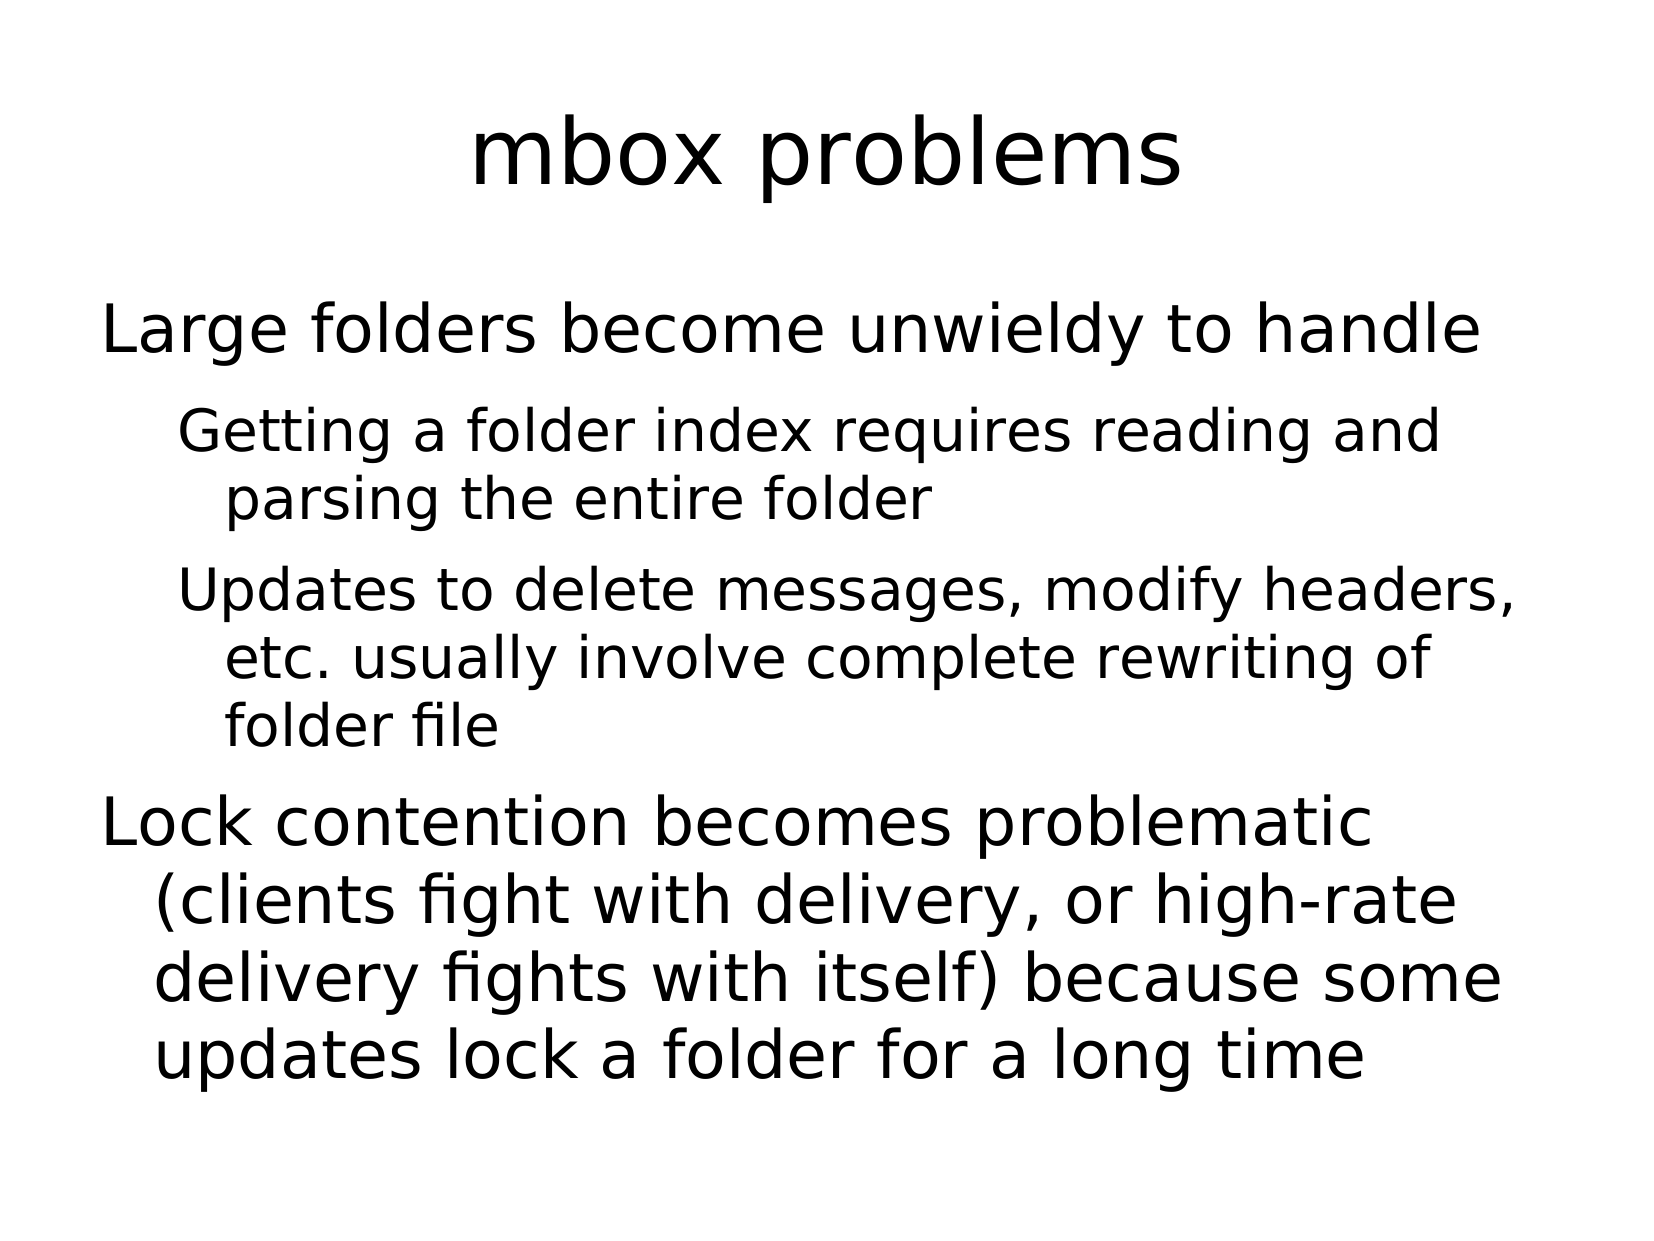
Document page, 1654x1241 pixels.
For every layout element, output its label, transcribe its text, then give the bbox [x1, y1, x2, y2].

title mbox problems [82, 56, 1571, 250]
list Large folders become unwieldy to handle Getting a folder index requires reading and parsing the entire folder Updates to delete messages, modify headers, etc. usually involve complete rewriting of folder file Lock contention becomes problematic (clients fight with delivery, or high-rate delivery fights with itself) because some updates lock a folder for a long time [82, 290, 1571, 1095]
